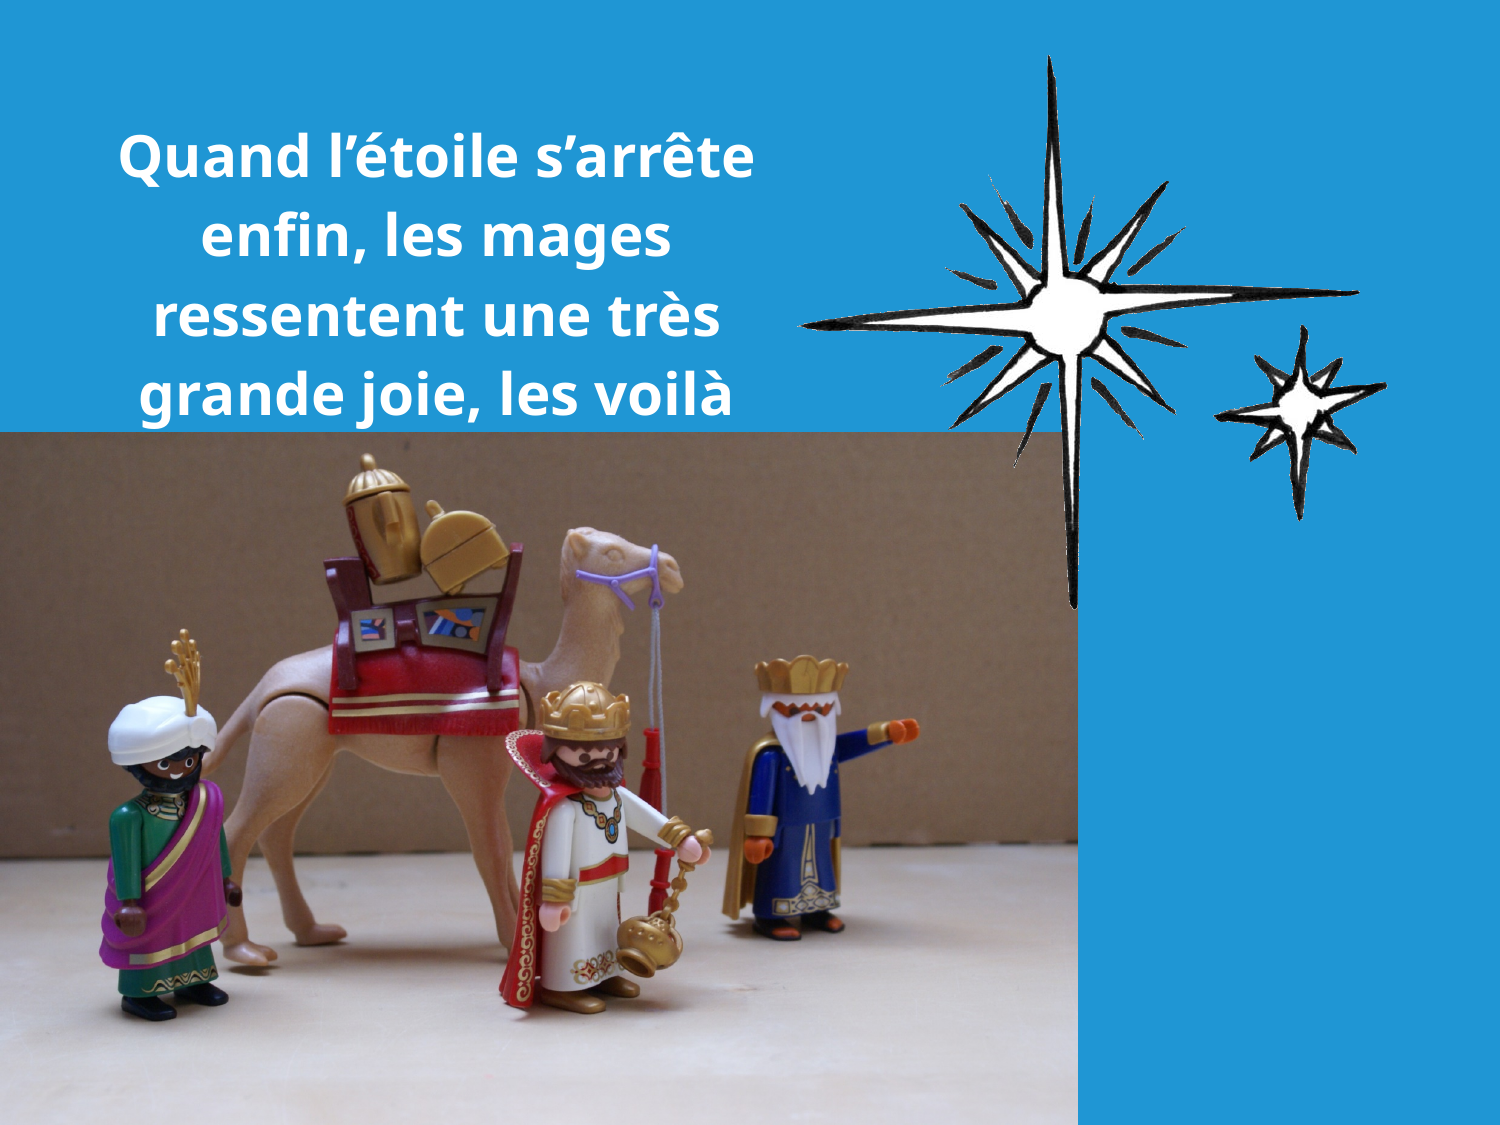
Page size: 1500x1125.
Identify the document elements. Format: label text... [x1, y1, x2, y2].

picture [0, 54, 1388, 1125]
text_box Quand l’étoile s’arrête enfin, les mages ressentent une très grande joie, les voilà arrivés ! [53, 100, 796, 432]
